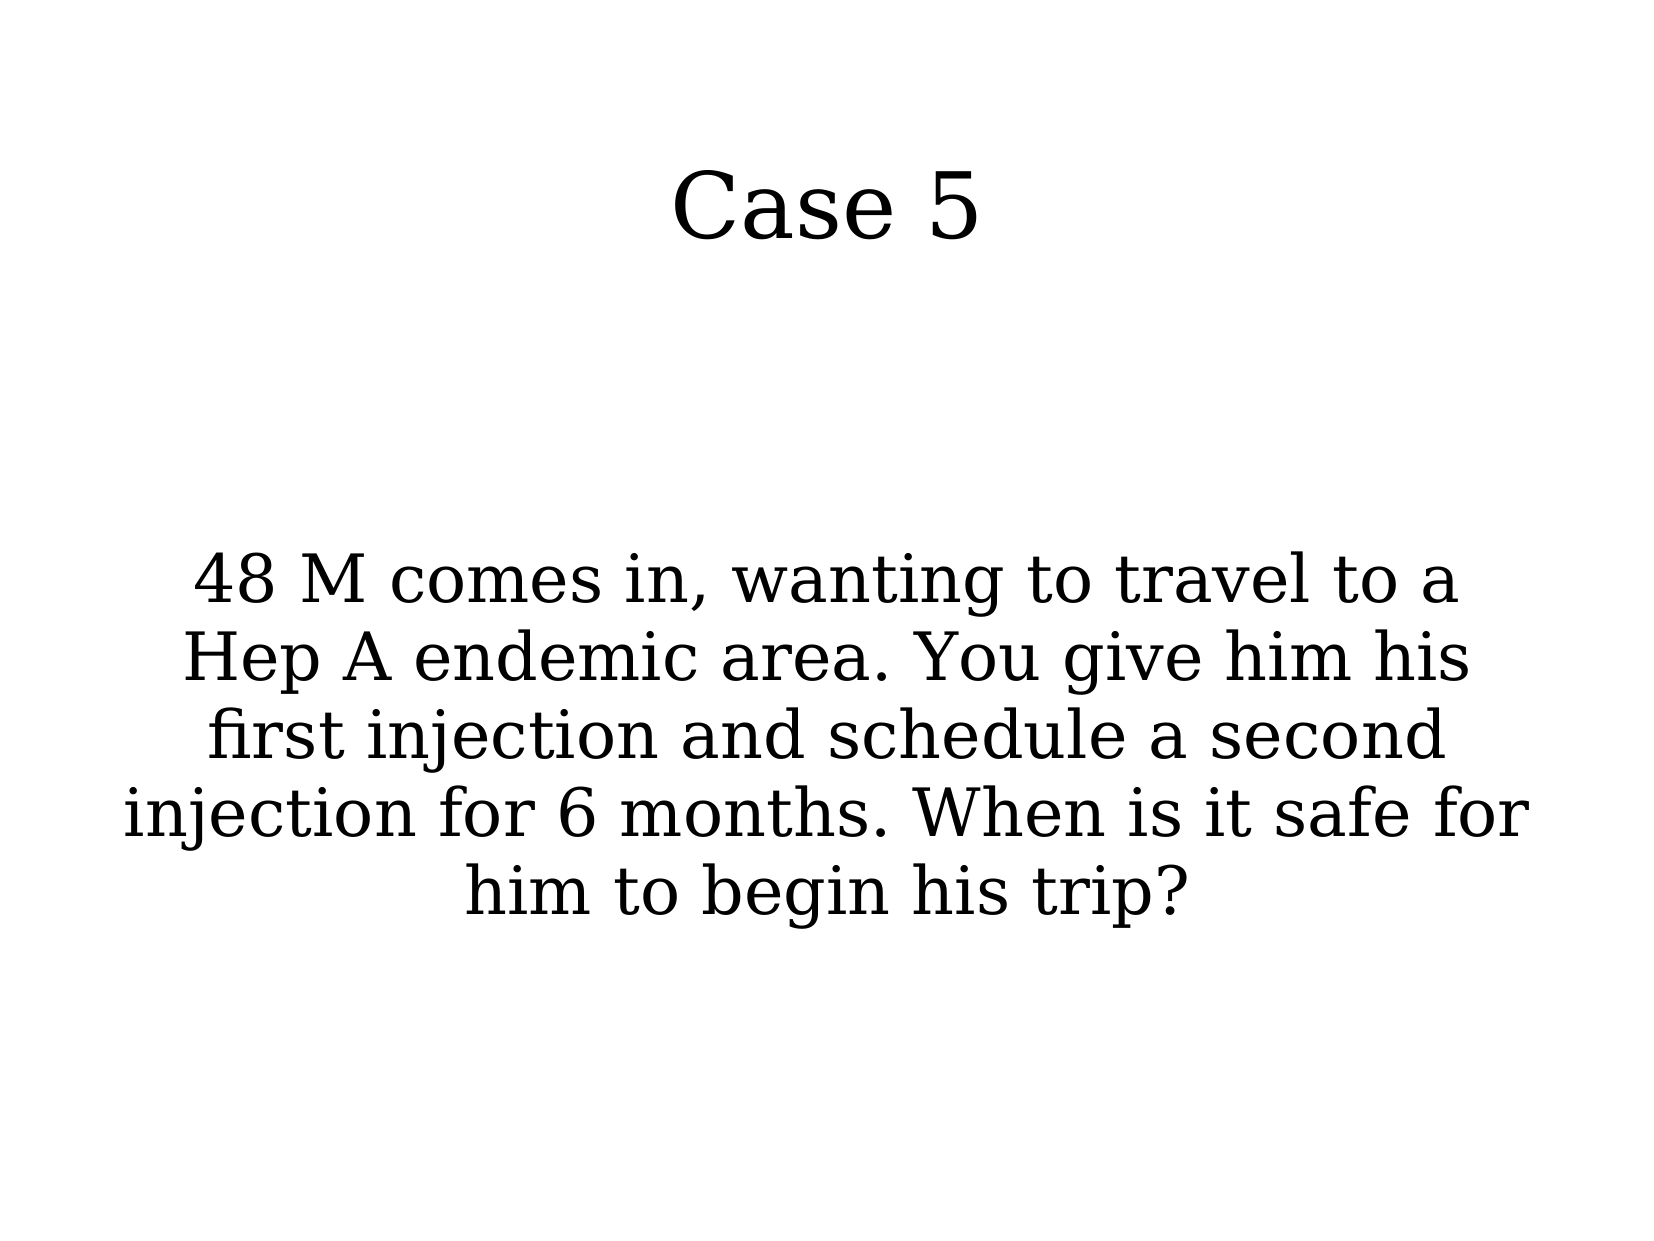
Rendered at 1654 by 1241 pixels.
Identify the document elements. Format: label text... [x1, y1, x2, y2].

subtitle 48 M comes in, wanting to travel to a Hep A endemic area. You give him his first injection and schedule a second injection for 6 months. When is it safe for him to begin his trip? [121, 344, 1534, 1127]
title Case 5 [121, 102, 1534, 311]
